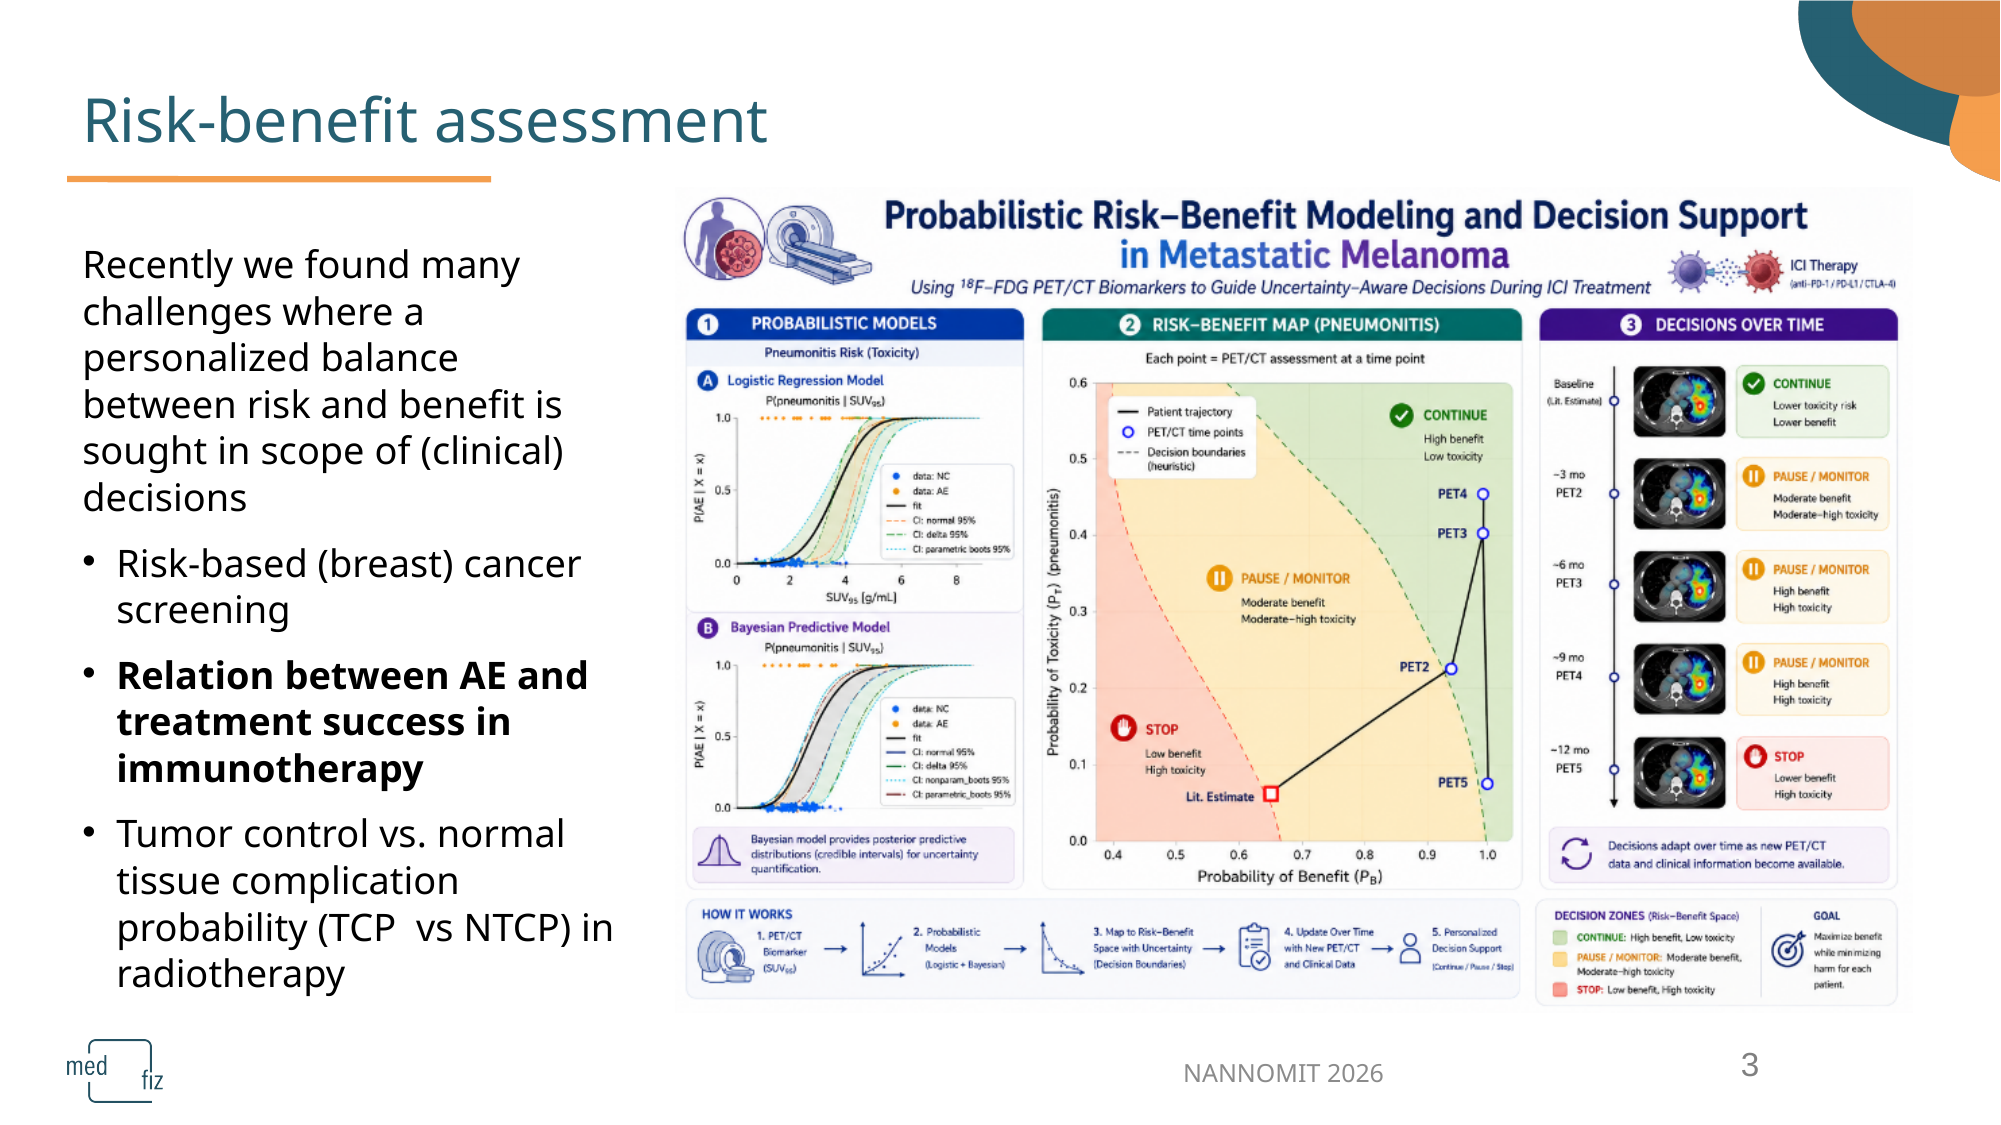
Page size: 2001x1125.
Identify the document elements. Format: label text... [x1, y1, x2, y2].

list Risk-benefit assessment [67, 75, 1662, 166]
list Recently we found many challenges where a personalized balance between risk and benefit is sought in scope of (clinical) decisions Risk-based (breast) cancer screening Relation between AE and treatment success in immunotherapy Tumor control vs. normal tissue complication probability (TCP vs NTCP) in radiotherapy [67, 233, 638, 1013]
picture [675, 187, 1913, 1013]
picture [67, 1039, 163, 1103]
